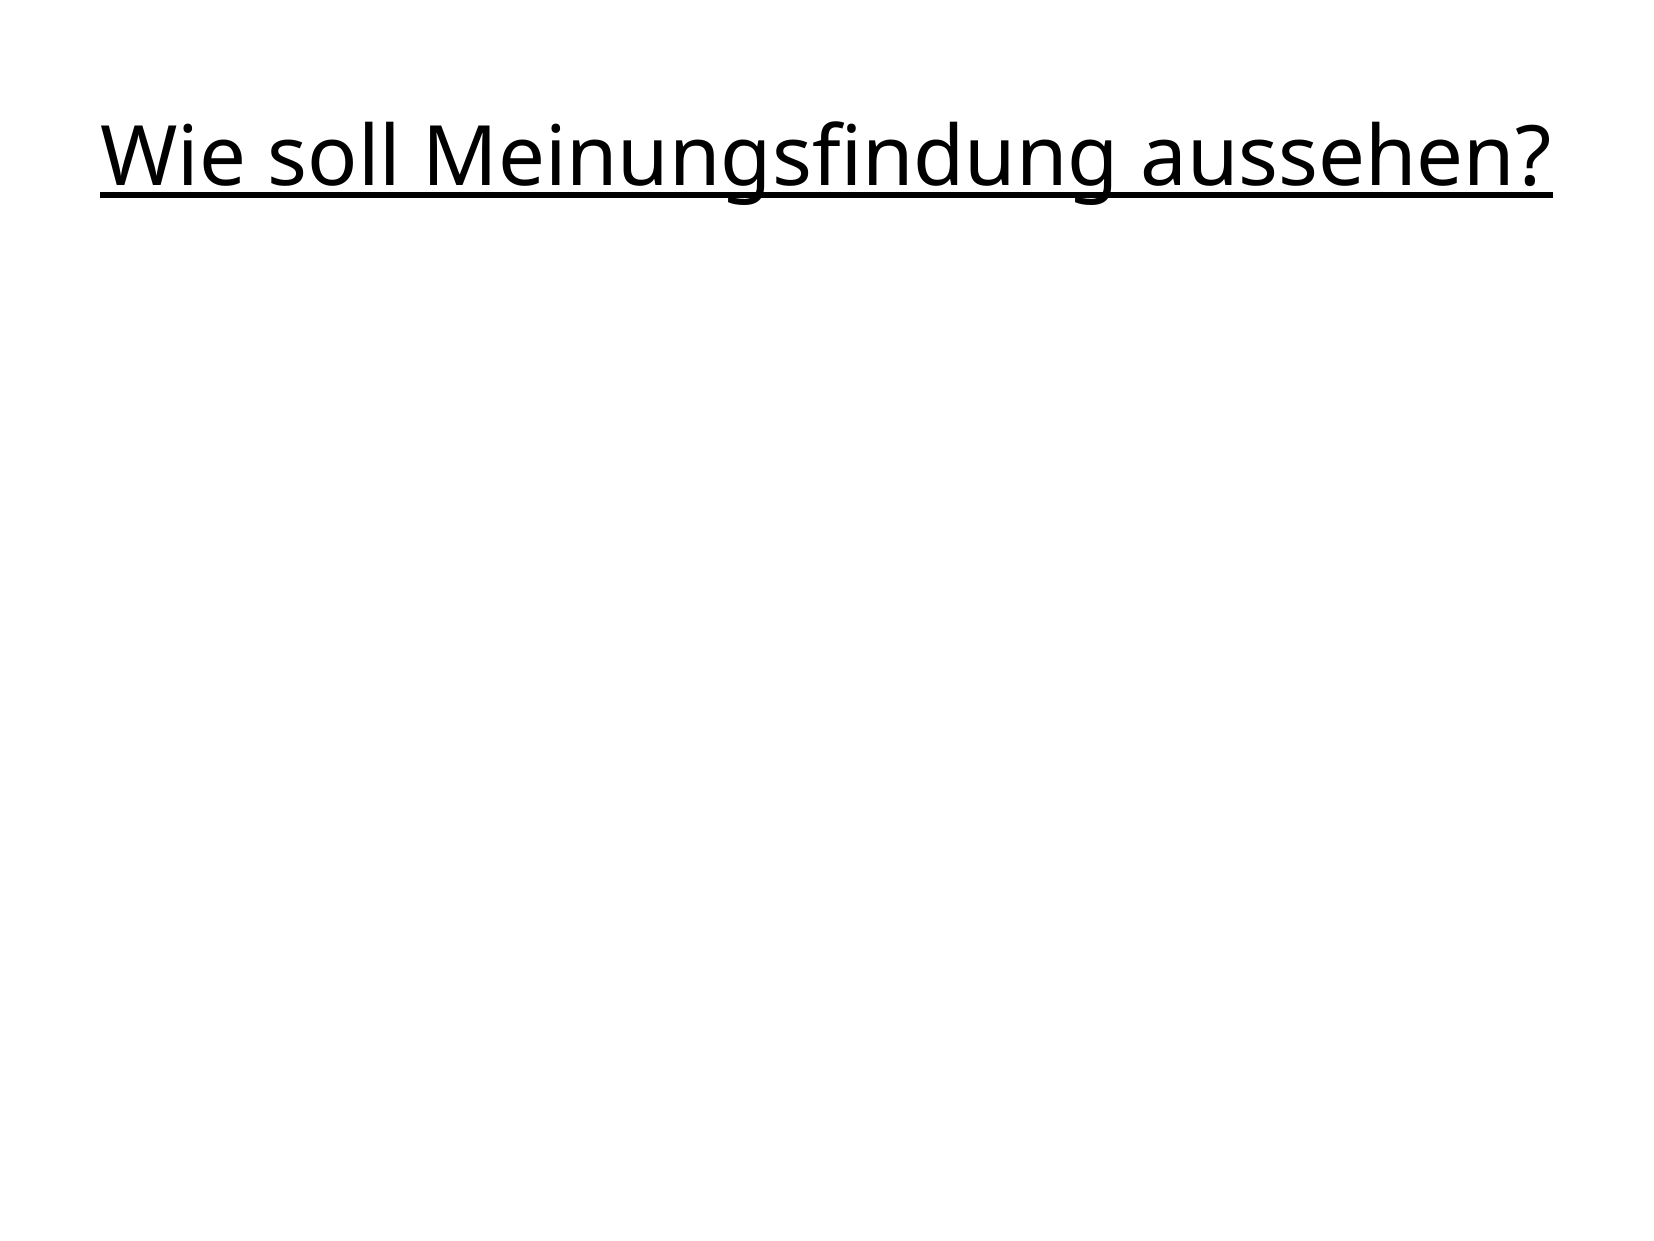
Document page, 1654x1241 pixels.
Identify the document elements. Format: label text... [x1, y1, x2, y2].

title Wie soll Meinungsfindung aussehen? [82, 49, 1571, 257]
